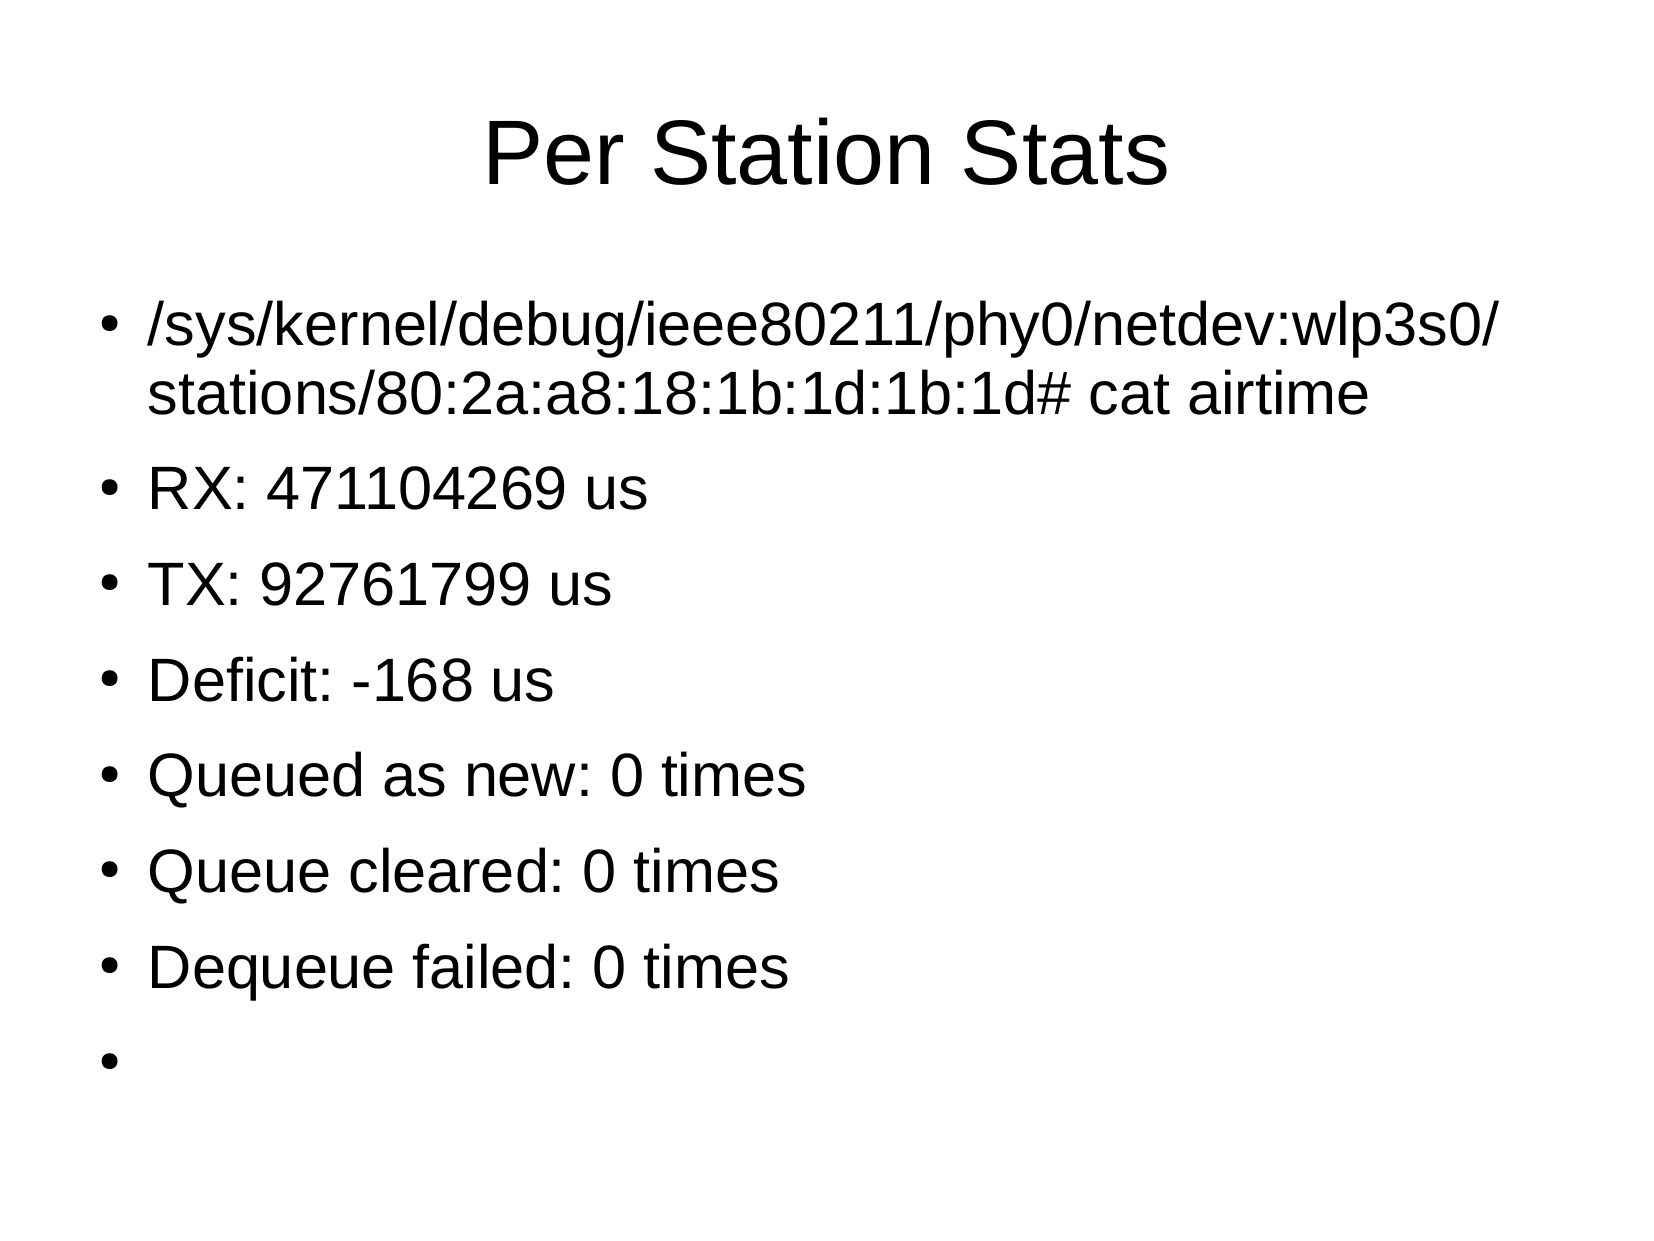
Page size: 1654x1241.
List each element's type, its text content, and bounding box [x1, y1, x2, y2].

title Per Station Stats [82, 49, 1571, 257]
list /sys/kernel/debug/ieee80211/phy0/netdev:wlp3s0/stations/80:2a:a8:18:1b:1d:1b:1d# cat airtime RX: 471104269 us TX: 92761799 us Deficit: -168 us Queued as new: 0 times Queue cleared: 0 times Dequeue failed: 0 times [82, 290, 1571, 1010]
